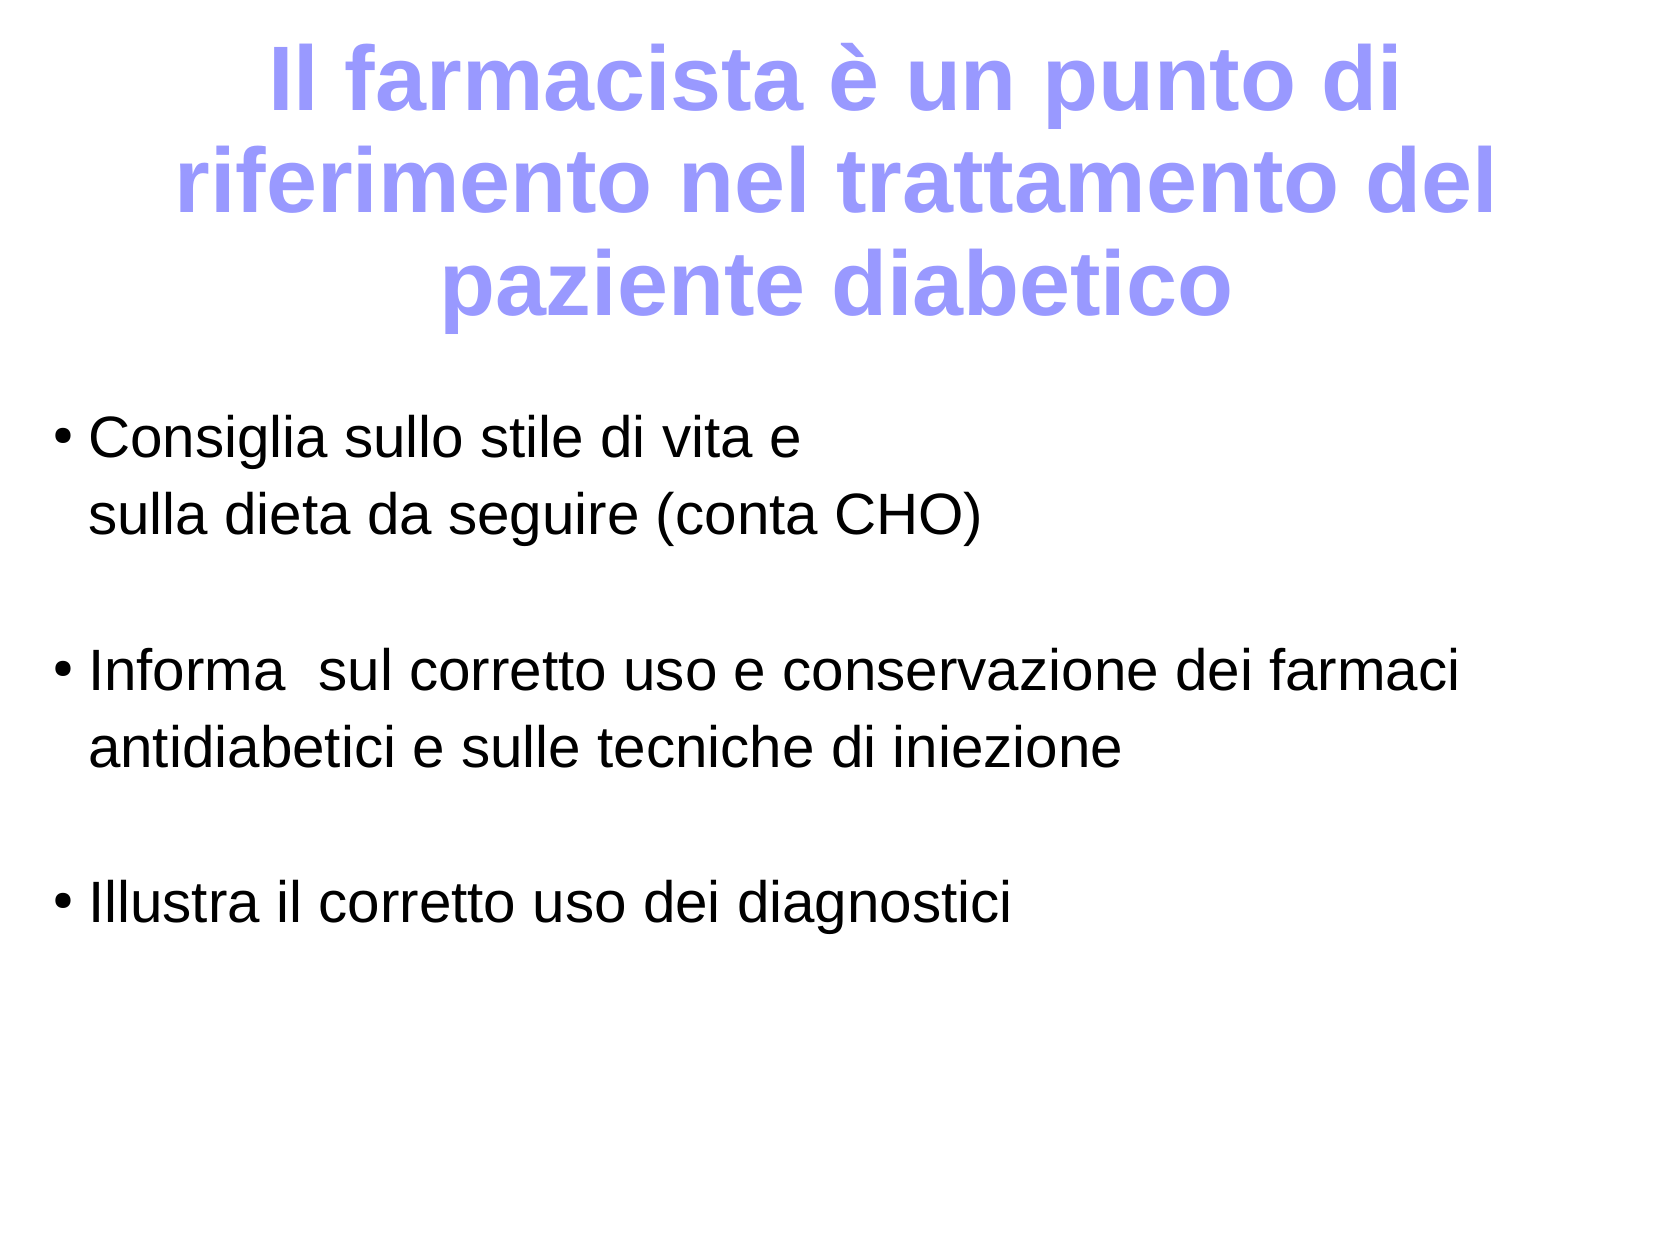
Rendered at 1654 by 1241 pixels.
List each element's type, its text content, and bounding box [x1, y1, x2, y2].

text_box Il farmacista è un punto di riferimento nel trattamento del paziente diabetico [23, 27, 1615, 335]
text_box Consiglia sullo stile di vita e sulla dieta da seguire (conta CHO) Informa sul corretto uso e conservazione dei farmaci antidiabetici e sulle tecniche di iniezione Illustra il corretto uso dei diagnostici [37, 397, 1621, 993]
